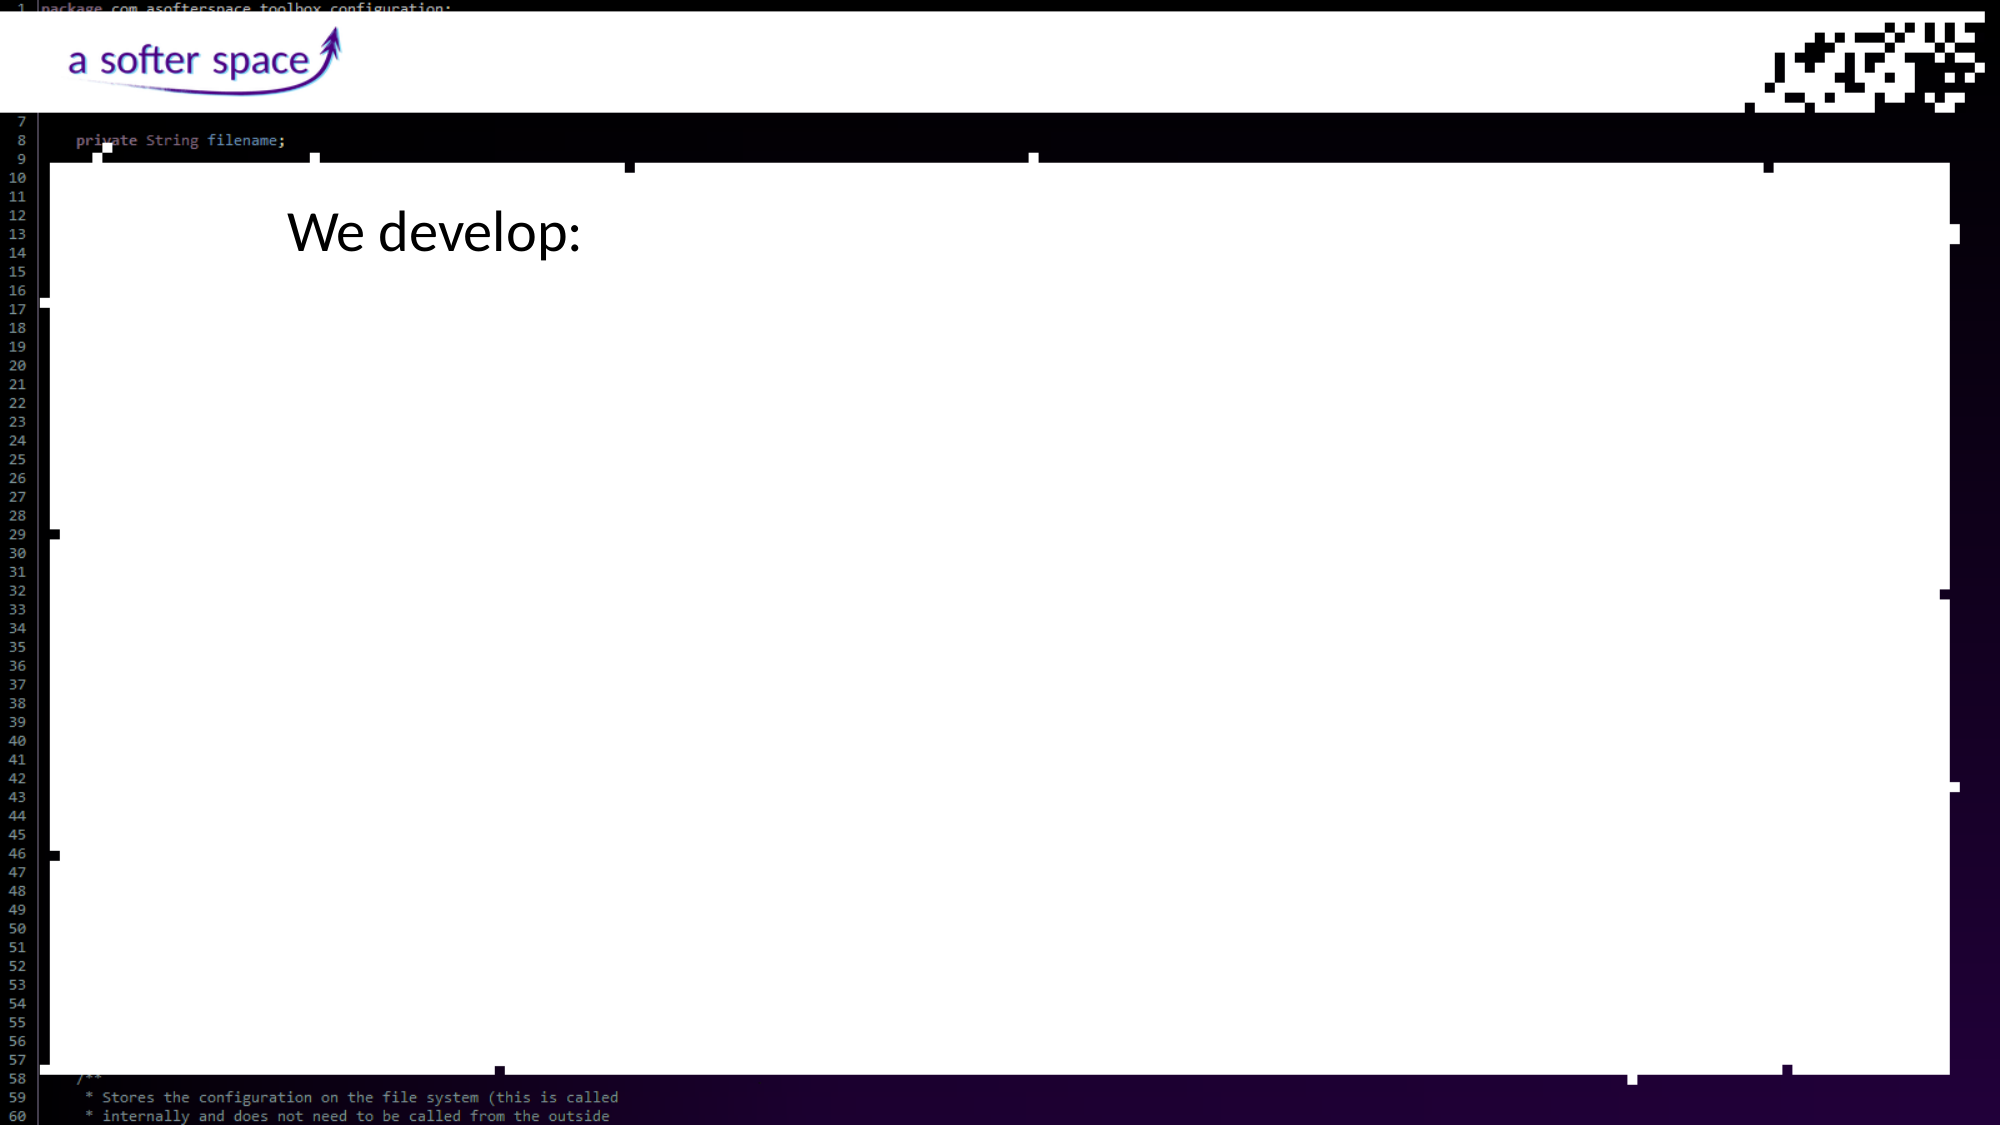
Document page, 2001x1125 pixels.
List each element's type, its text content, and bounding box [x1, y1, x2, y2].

list We develop: [272, 193, 1832, 1003]
picture [0, 0, 2000, 1125]
